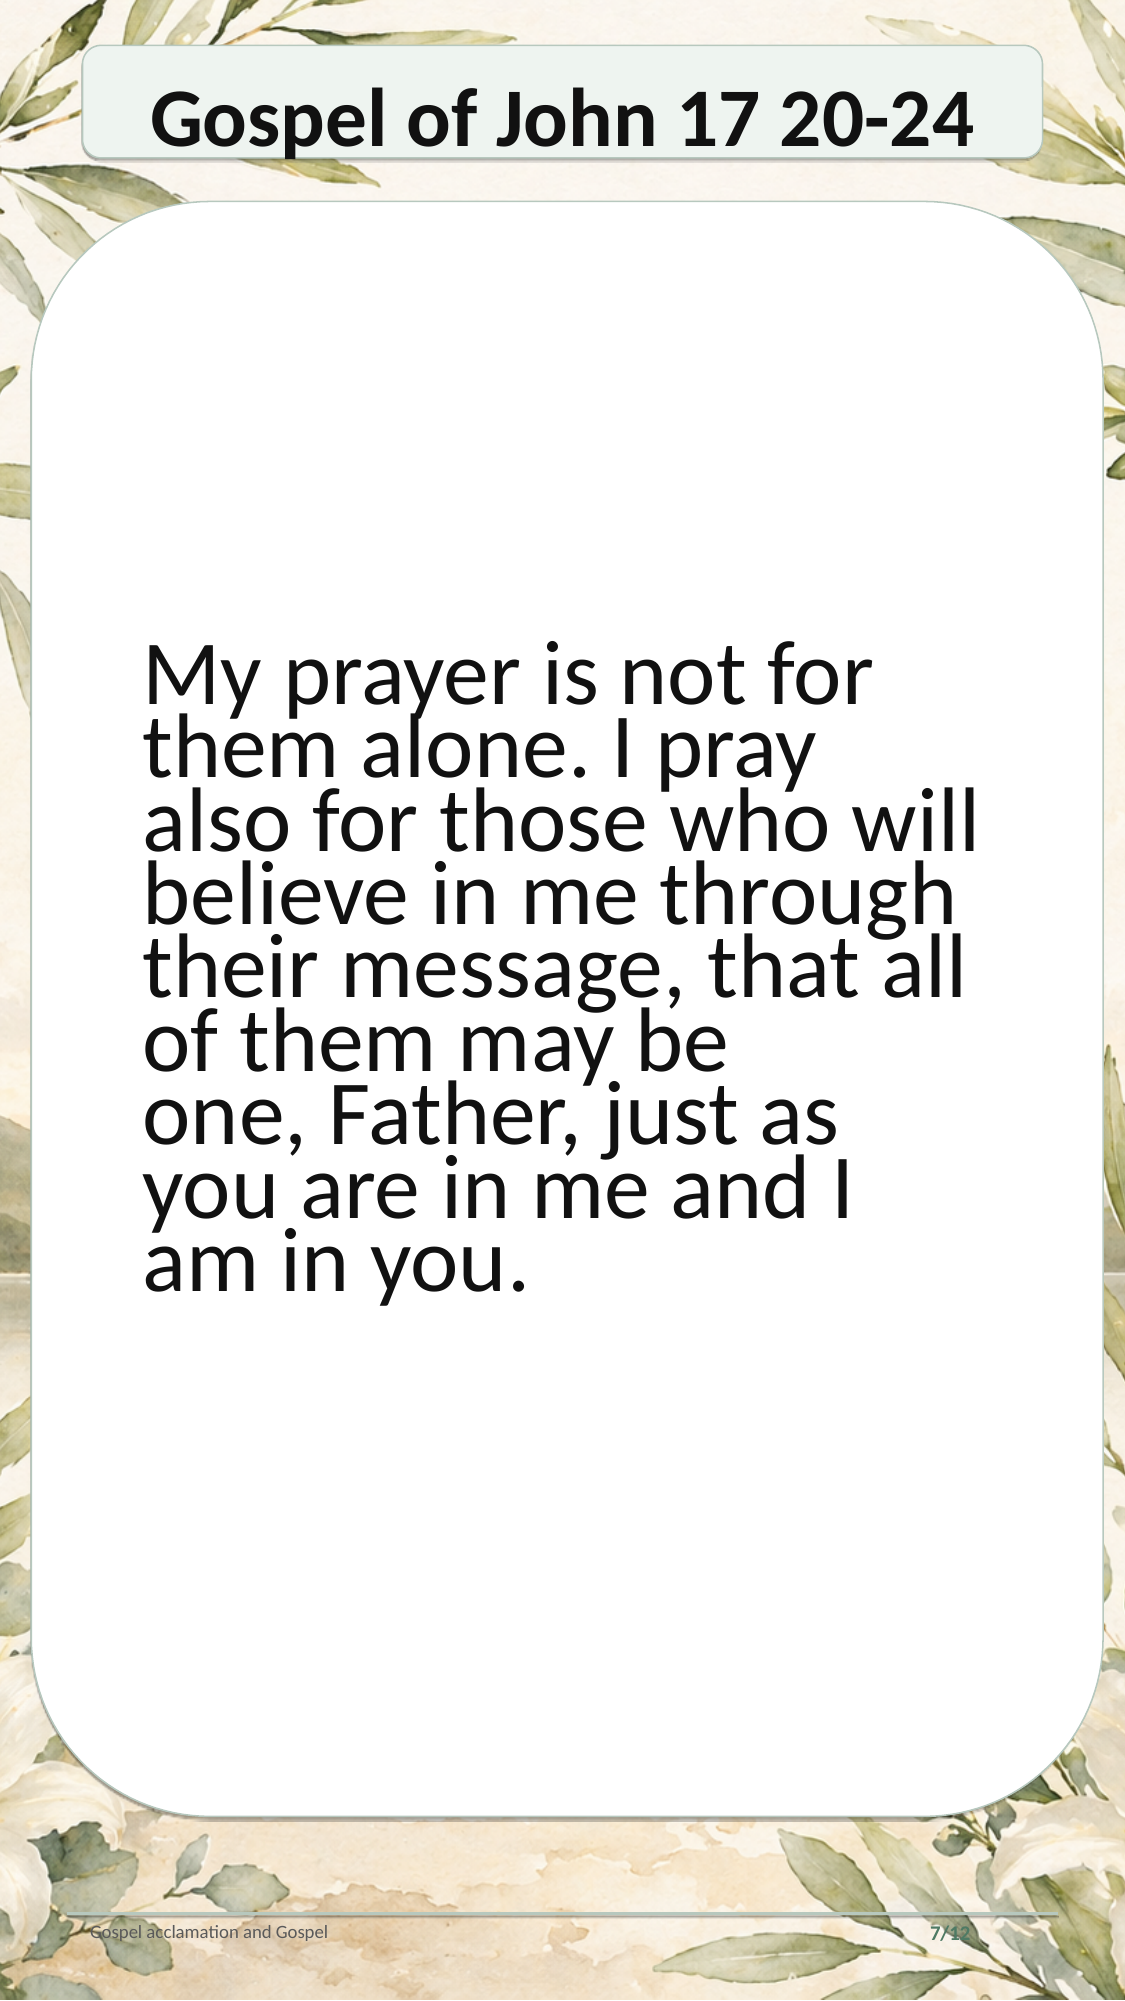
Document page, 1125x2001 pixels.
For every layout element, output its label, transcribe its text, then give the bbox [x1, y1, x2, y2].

text_box 7/12 [915, 1916, 1036, 1958]
text_box [133, 217, 1104, 1817]
text_box My prayer is not for them alone. I pray also for those who will believe in me through their message, that all of them may be one, Father, just as you are in me and I am in you. [127, 201, 998, 1799]
text_box [82, 45, 1043, 158]
text_box Gospel acclamation and Gospel [75, 1916, 736, 1955]
text_box Gospel of John 17 20-24 [120, 86, 1006, 139]
text_box [31, 221, 127, 1796]
picture [0, 0, 1125, 2000]
